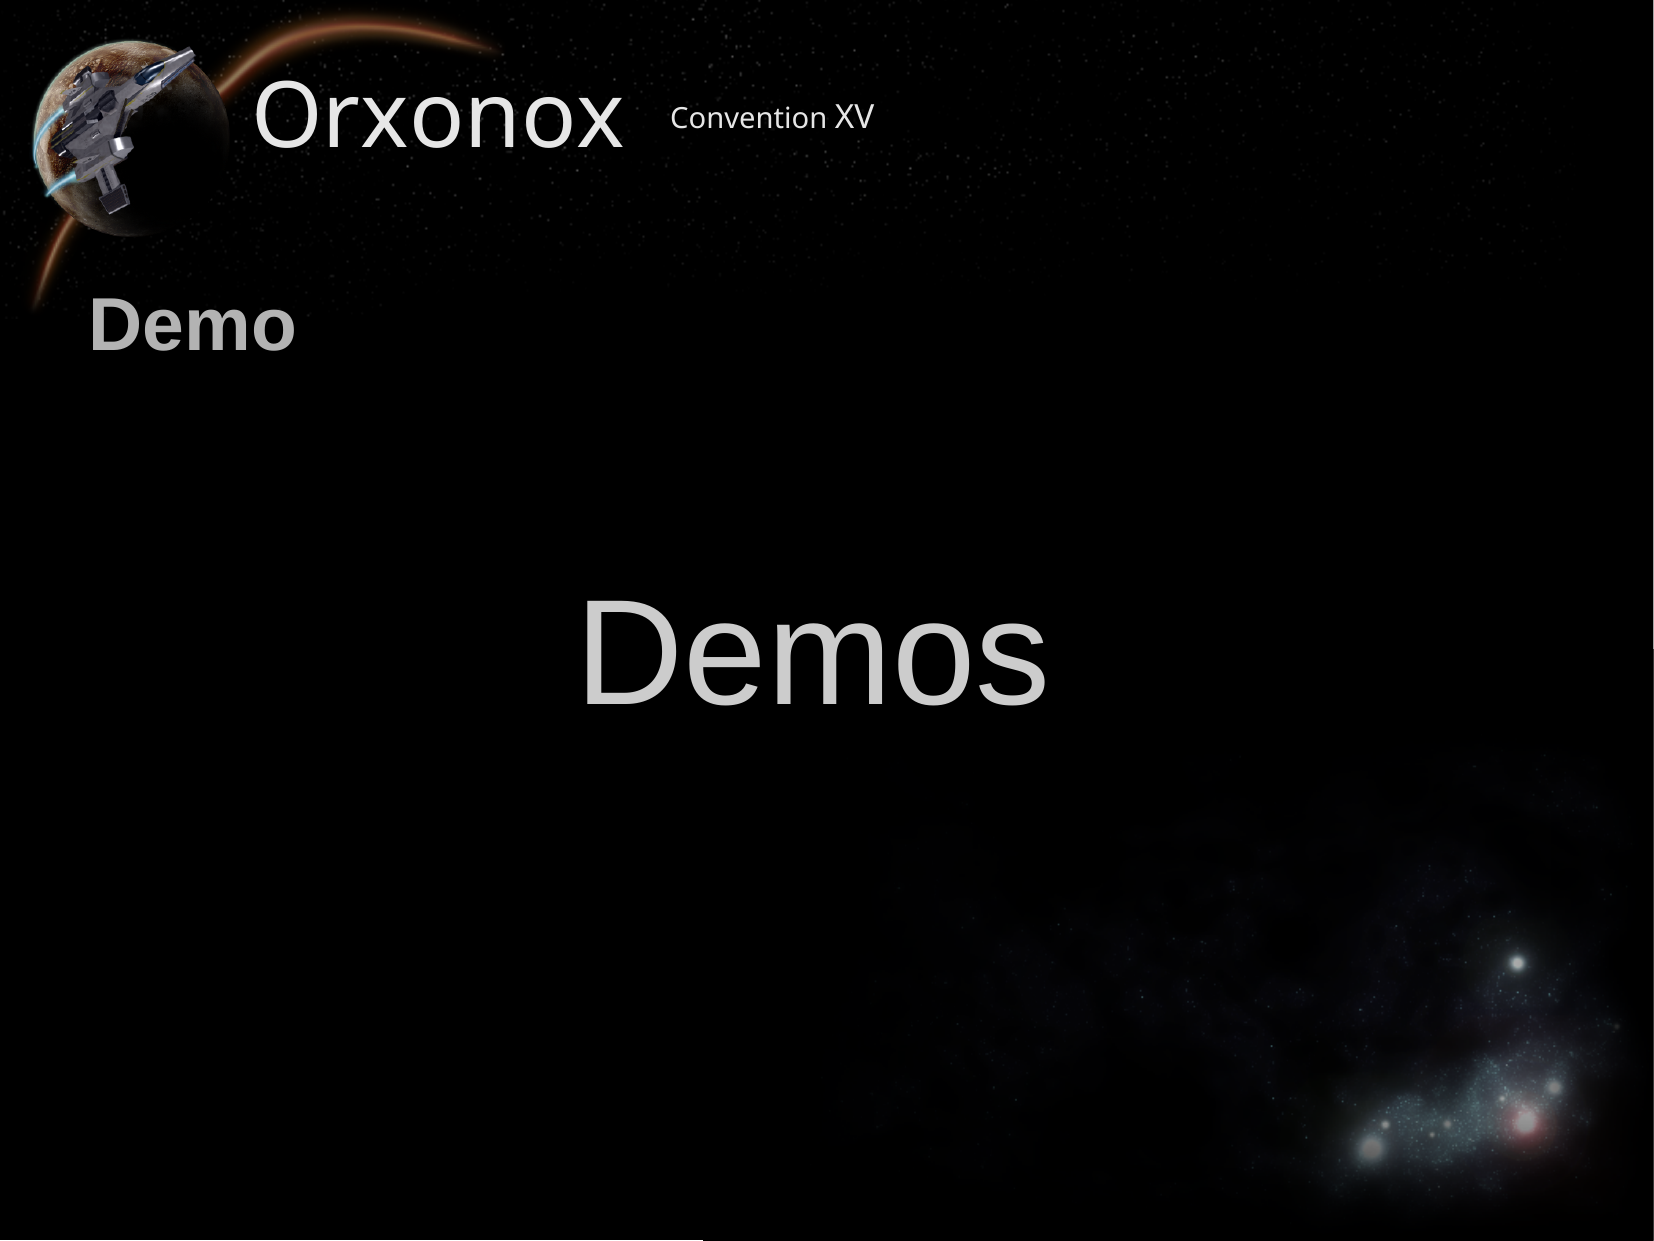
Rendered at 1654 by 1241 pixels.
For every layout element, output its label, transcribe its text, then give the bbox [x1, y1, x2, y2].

picture [703, 649, 1654, 1241]
title Demo [88, 265, 1577, 384]
text_box Demos [561, 561, 1066, 744]
picture [0, 0, 1607, 443]
